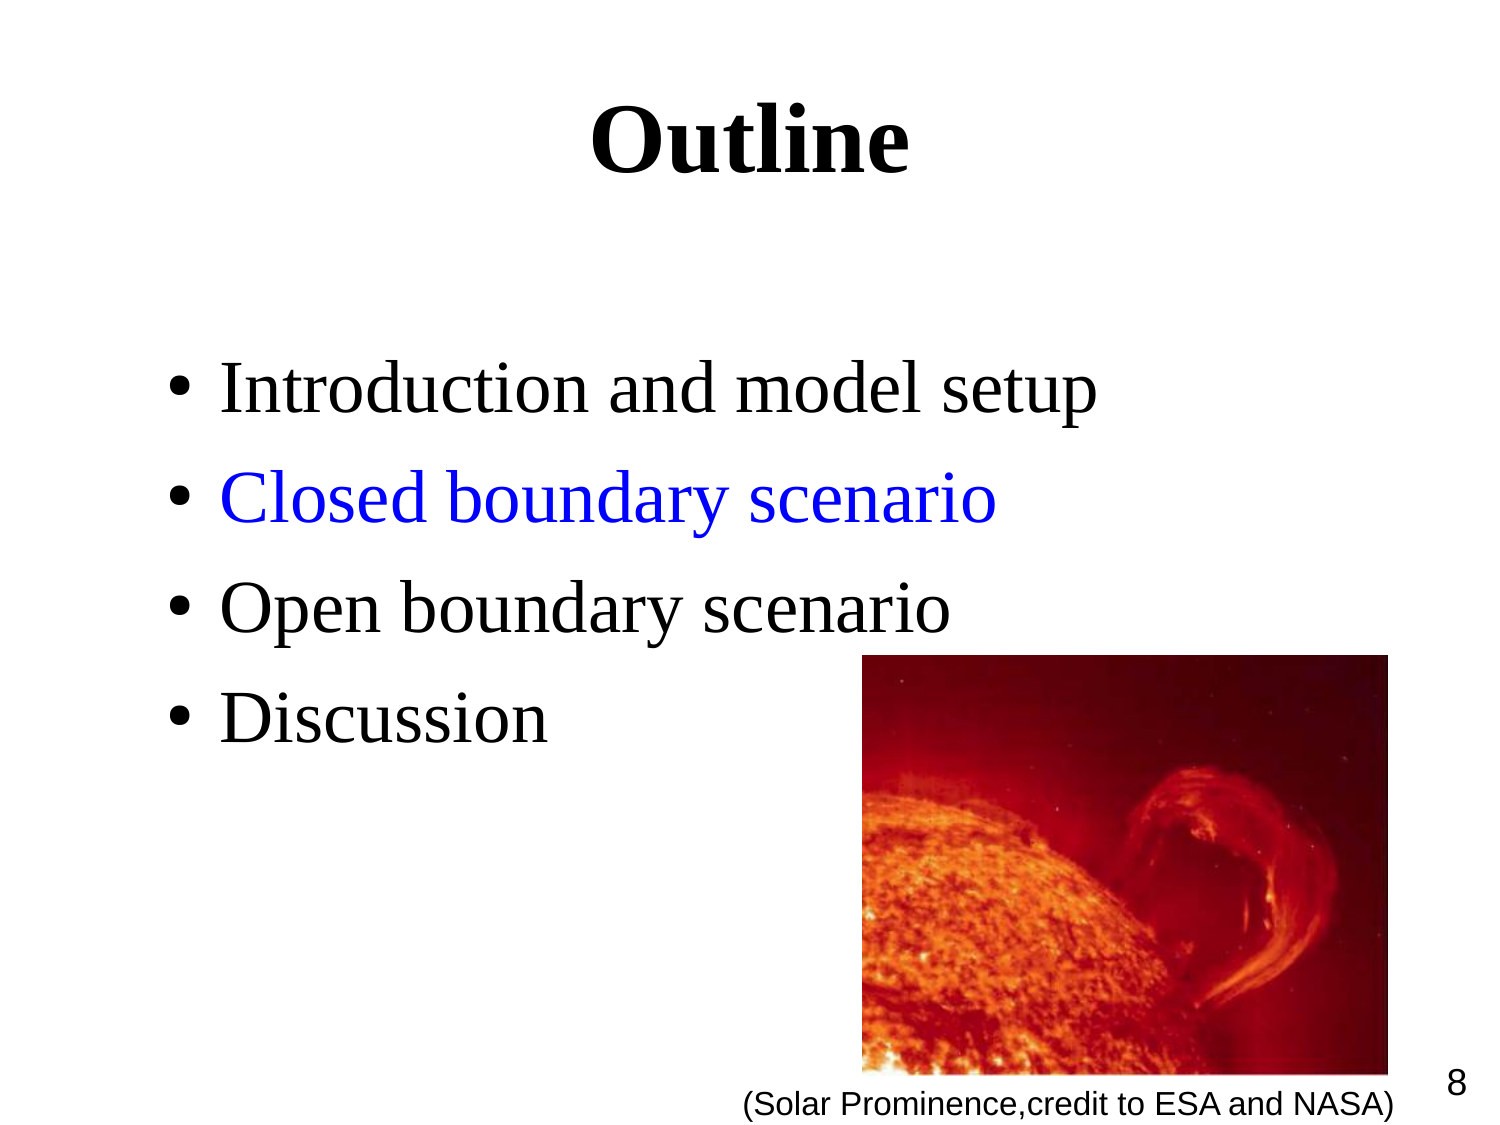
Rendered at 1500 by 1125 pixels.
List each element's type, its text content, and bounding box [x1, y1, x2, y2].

picture [862, 655, 1388, 1076]
text_box (Solar Prominence,credit to ESA and NASA) [727, 1077, 1411, 1125]
title Outline [75, 44, 1425, 233]
list Introduction and model setup Closed boundary scenario Open boundary scenario Discussion [134, 295, 1410, 1009]
text_box <number> [1356, 1054, 1500, 1125]
